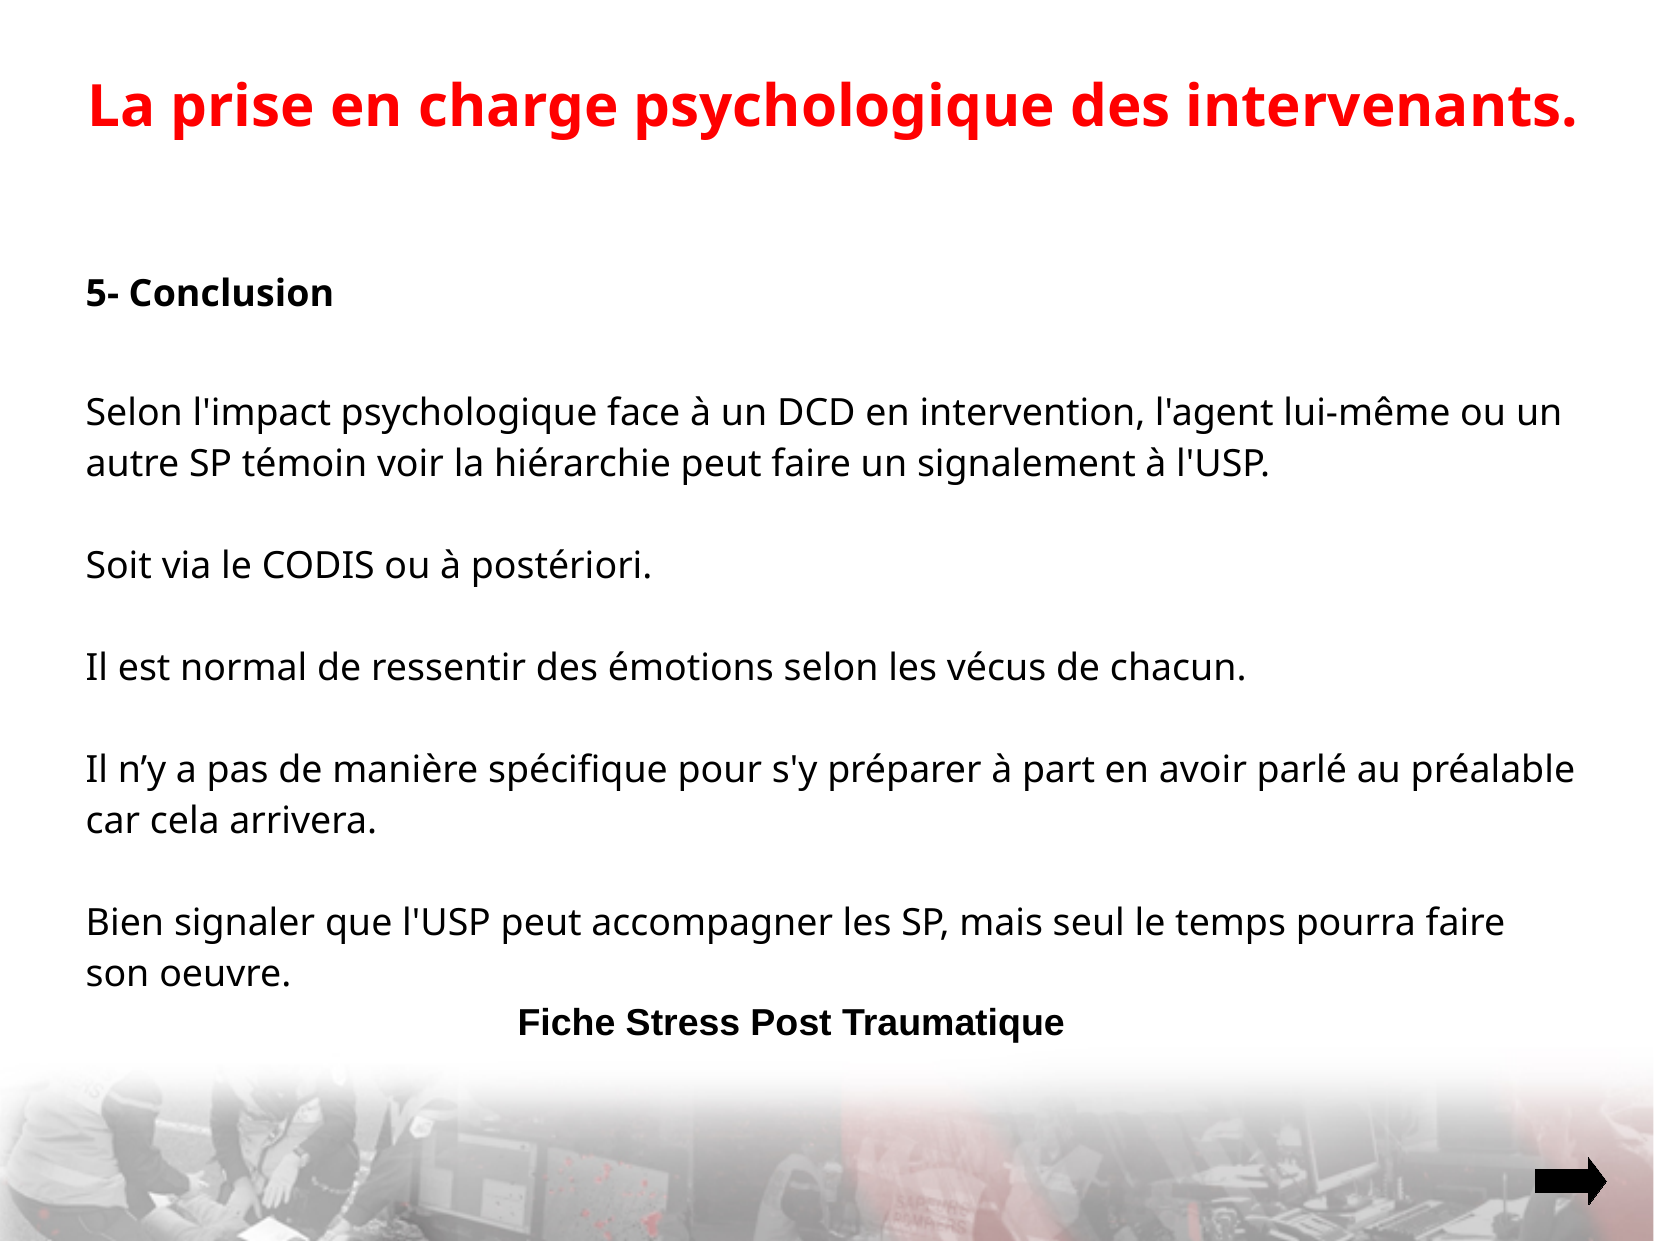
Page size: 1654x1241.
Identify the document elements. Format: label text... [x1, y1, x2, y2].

picture [0, 2, 1654, 1241]
text_box Fiche Stress Post Traumatique [472, 994, 1111, 1052]
text_box Selon l'impact psychologique face à un DCD en intervention, l'agent lui-même ou un autre SP témoin voir la hiérarchie peut faire un signalement à l'USP. Soit via le CODIS ou à postériori. Il est normal de ressentir des émotions selon les vécus de chacun. Il n’y a pas de manière spécifique pour s'y préparer à part en avoir parlé au préalable car cela arrivera. Bien signaler que l'USP peut accompagner les SP, mais seul le temps pourra faire son oeuvre. [70, 377, 1595, 981]
text_box 5- Conclusion [70, 258, 1595, 319]
text_box [1535, 1157, 1607, 1205]
title La prise en charge psychologique des intervenants. [35, 41, 1630, 166]
